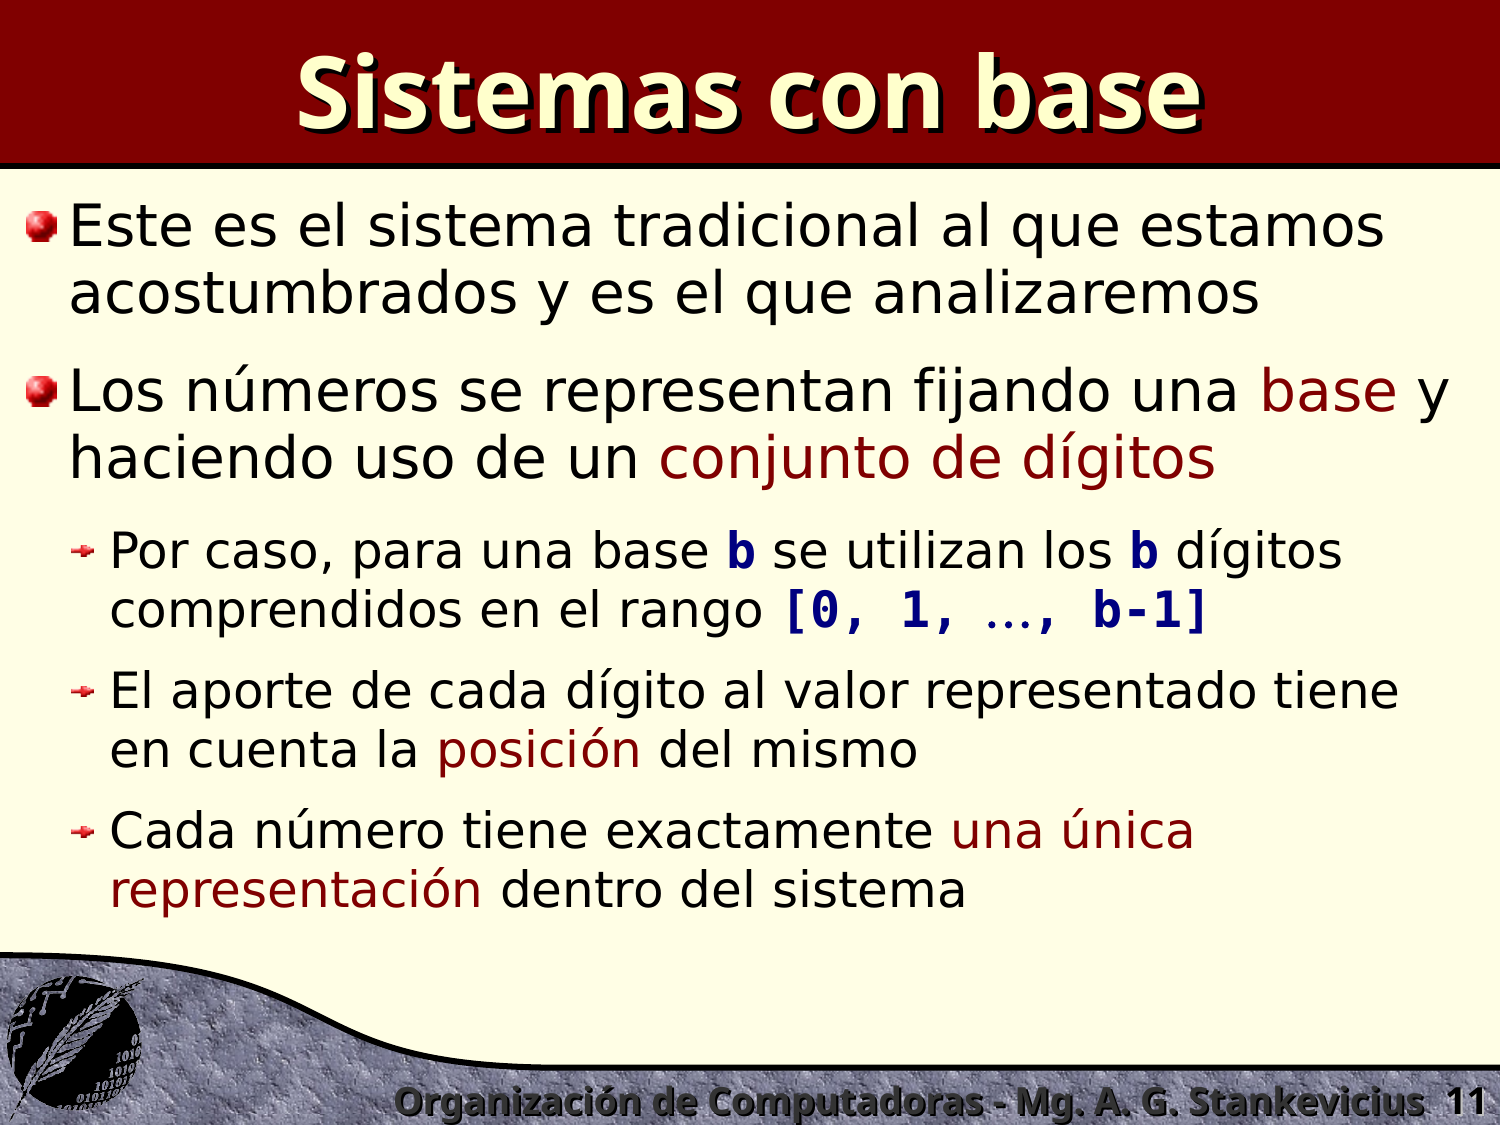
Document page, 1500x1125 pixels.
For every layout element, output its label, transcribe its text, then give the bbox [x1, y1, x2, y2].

picture [802, 1100, 806, 1110]
picture [448, 1100, 455, 1110]
picture [0, 959, 1500, 1125]
title Sistemas con base [15, 5, 1485, 160]
picture [1058, 1100, 1065, 1110]
list Este es el sistema tradicional al que estamos acostumbrados y es el que analizaremos Los números se representan fijando una base y haciendo uso de un conjunto de dígitos Por caso, para una base b se utilizan los b dígitos comprendidos en el rango [0, 1, …, b-1] El aporte de cada dígito al valor representado tiene en cuenta la posición del mismo Cada número tiene exactamente una única representación dentro del sistema [11, 192, 1486, 935]
